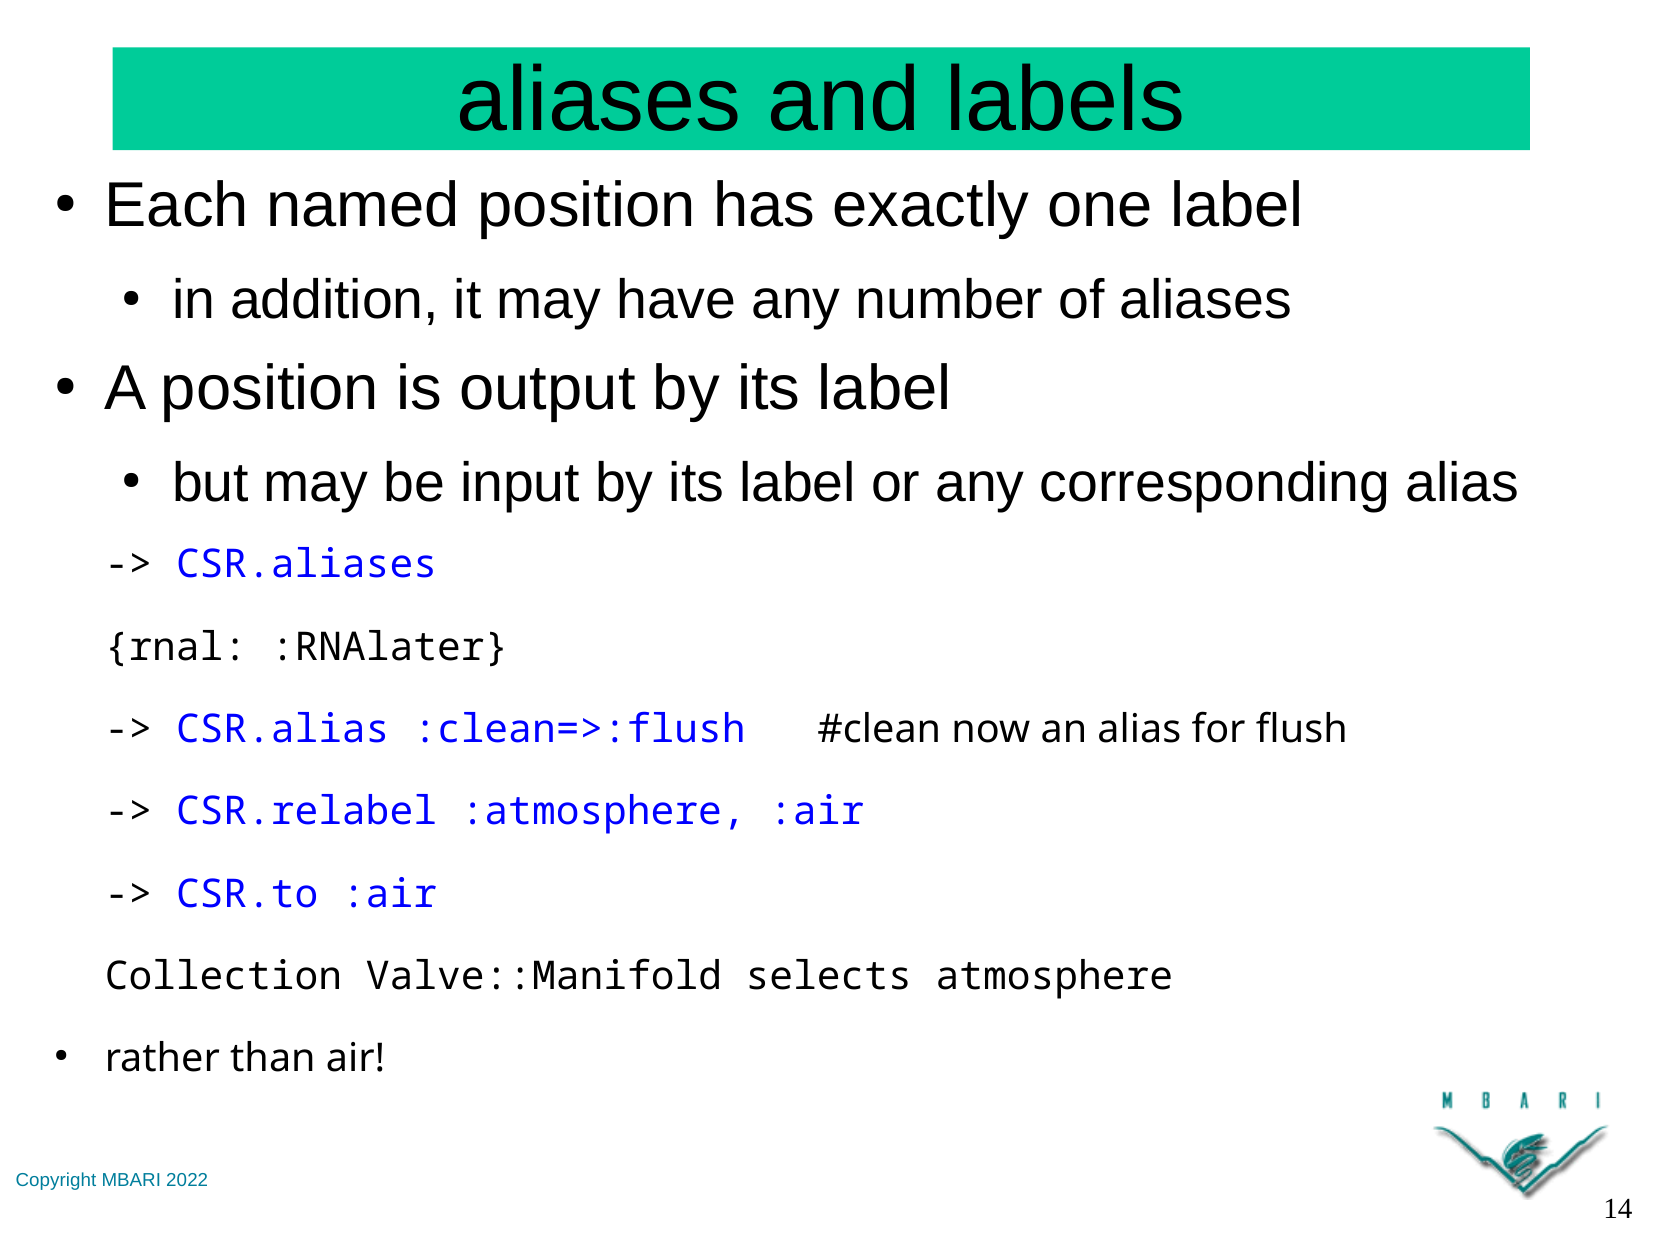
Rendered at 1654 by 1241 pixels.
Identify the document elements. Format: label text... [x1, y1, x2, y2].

picture [1426, 1091, 1613, 1200]
title aliases and labels [112, 47, 1530, 151]
list Each named position has exactly one label in addition, it may have any number of aliases A position is output by its label but may be input by its label or any corresponding alias -> CSR.aliases {rnal: :RNAlater} -> CSR.alias :clean=>:flush #clean now an alias for flush -> CSR.relabel :atmosphere, :air -> CSR.to :air Collection Valve::Manifold selects atmosphere rather than air! [37, 169, 1613, 1088]
